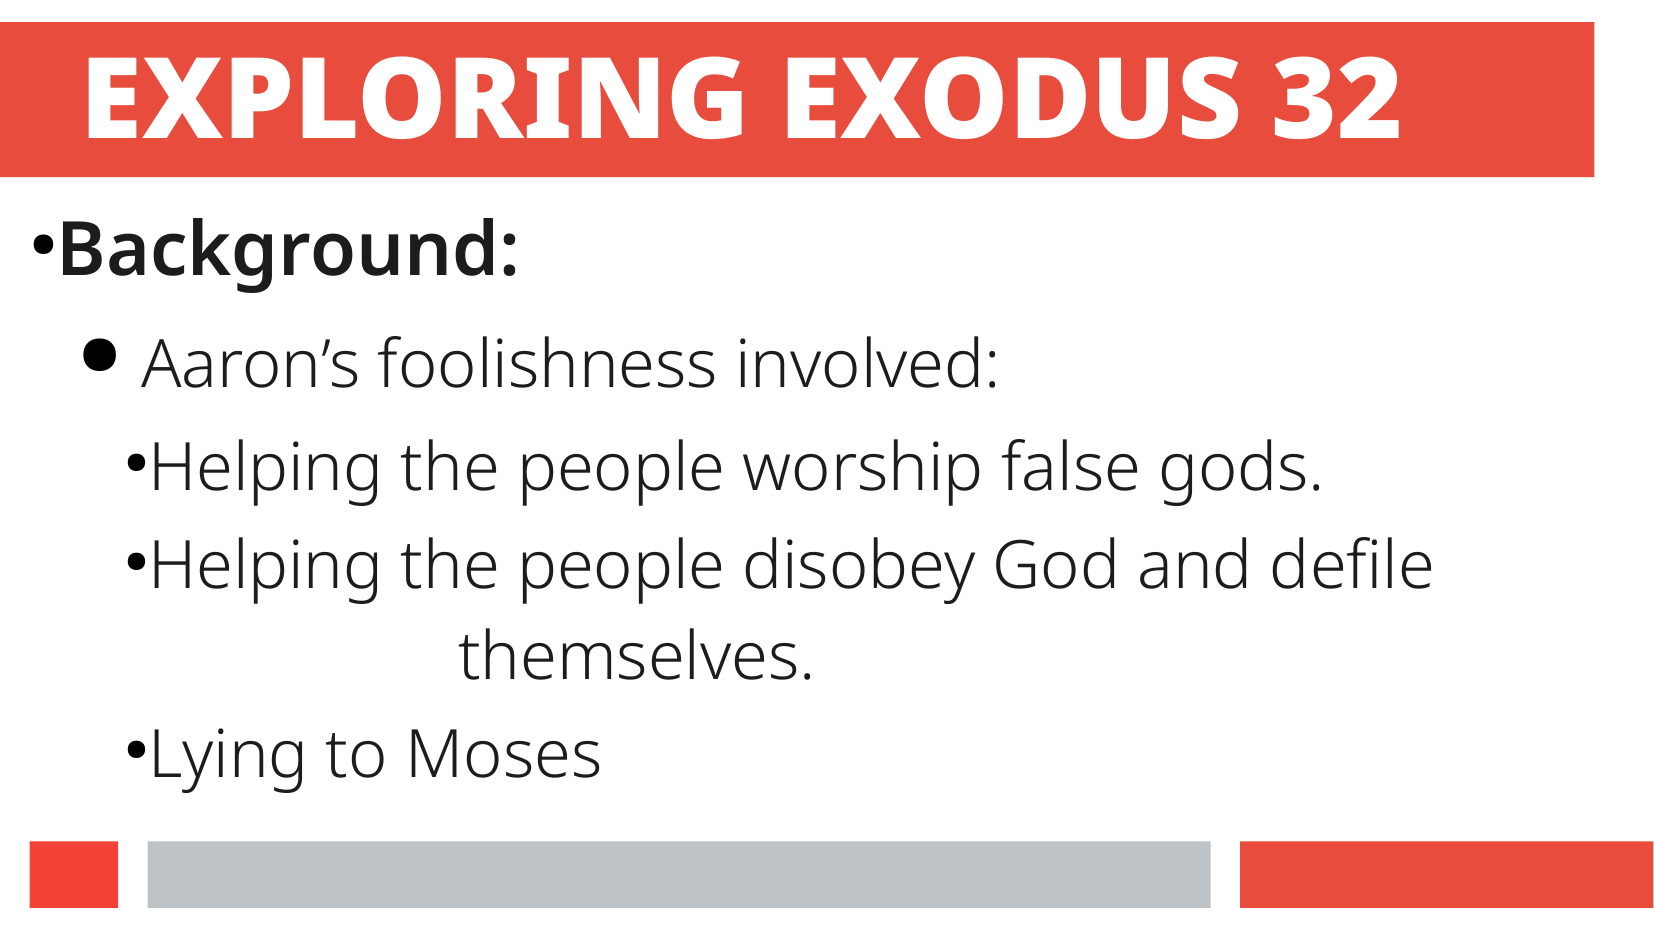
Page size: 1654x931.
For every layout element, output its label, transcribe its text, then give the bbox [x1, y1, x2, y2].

list Background: Aaron’s foolishness involved: Helping the people worship false gods. Helping the people disobey God and defile themselves. Lying to Moses [30, 195, 1636, 878]
title EXPLORING EXODUS 32 [80, 43, 1569, 172]
